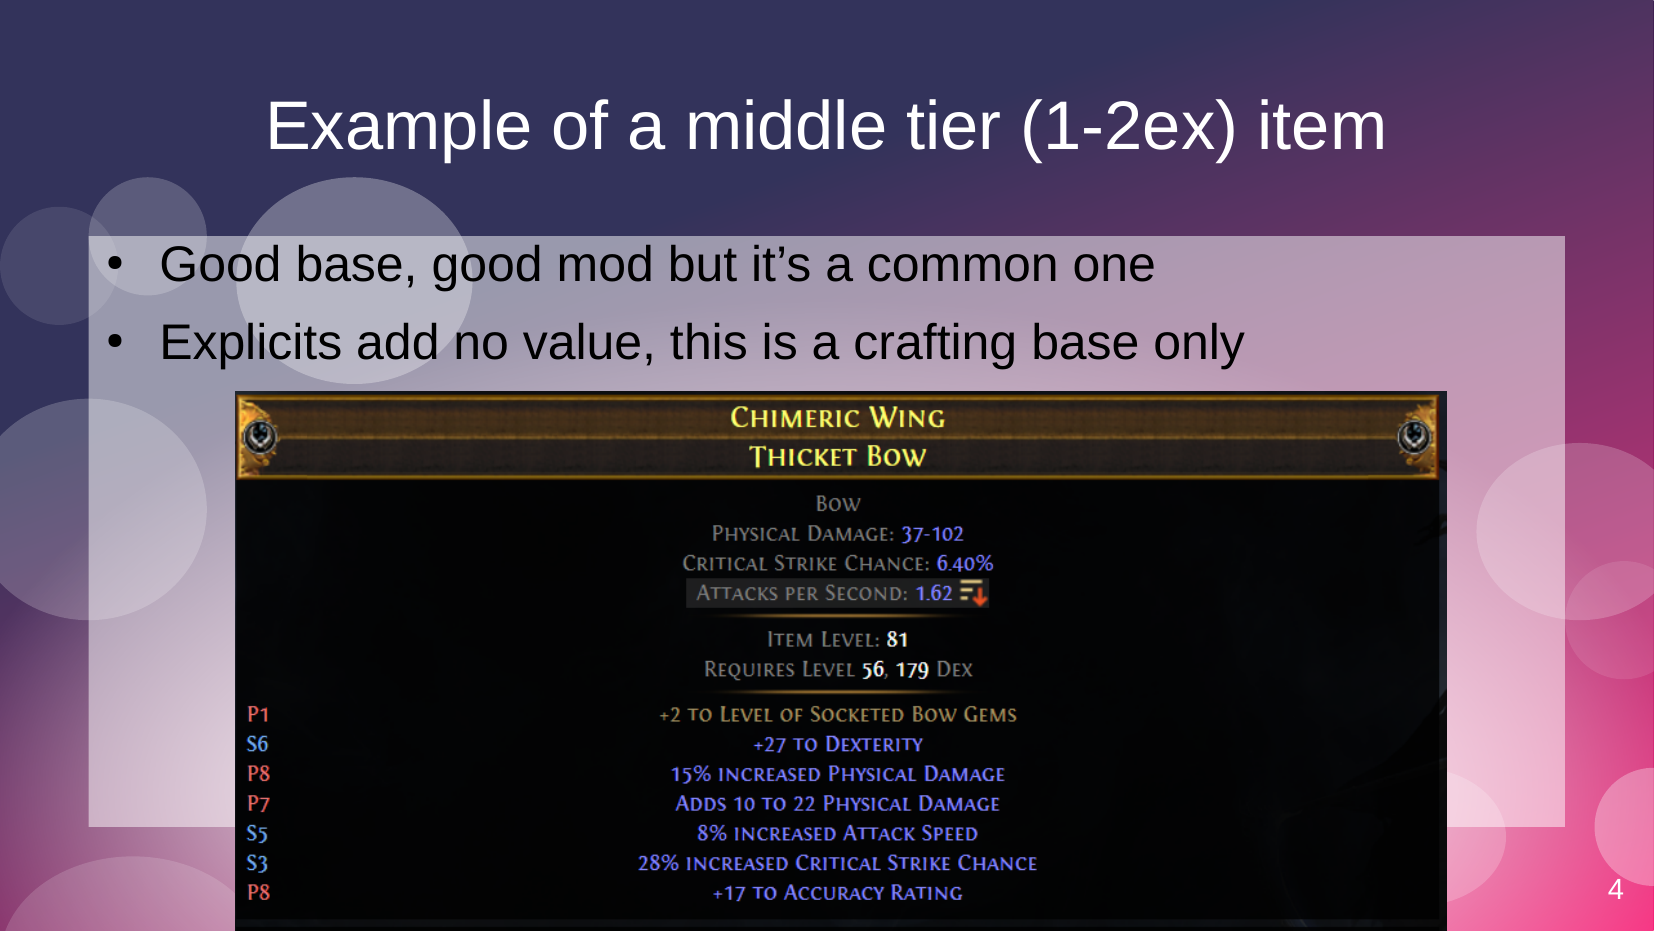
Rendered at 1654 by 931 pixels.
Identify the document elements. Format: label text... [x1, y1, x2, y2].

list Good base, good mod but it’s a common one Explicits add no value, this is a crafting base only [88, 236, 1565, 827]
picture [235, 391, 1447, 931]
title Example of a middle tier (1-2ex) item [88, 44, 1565, 207]
